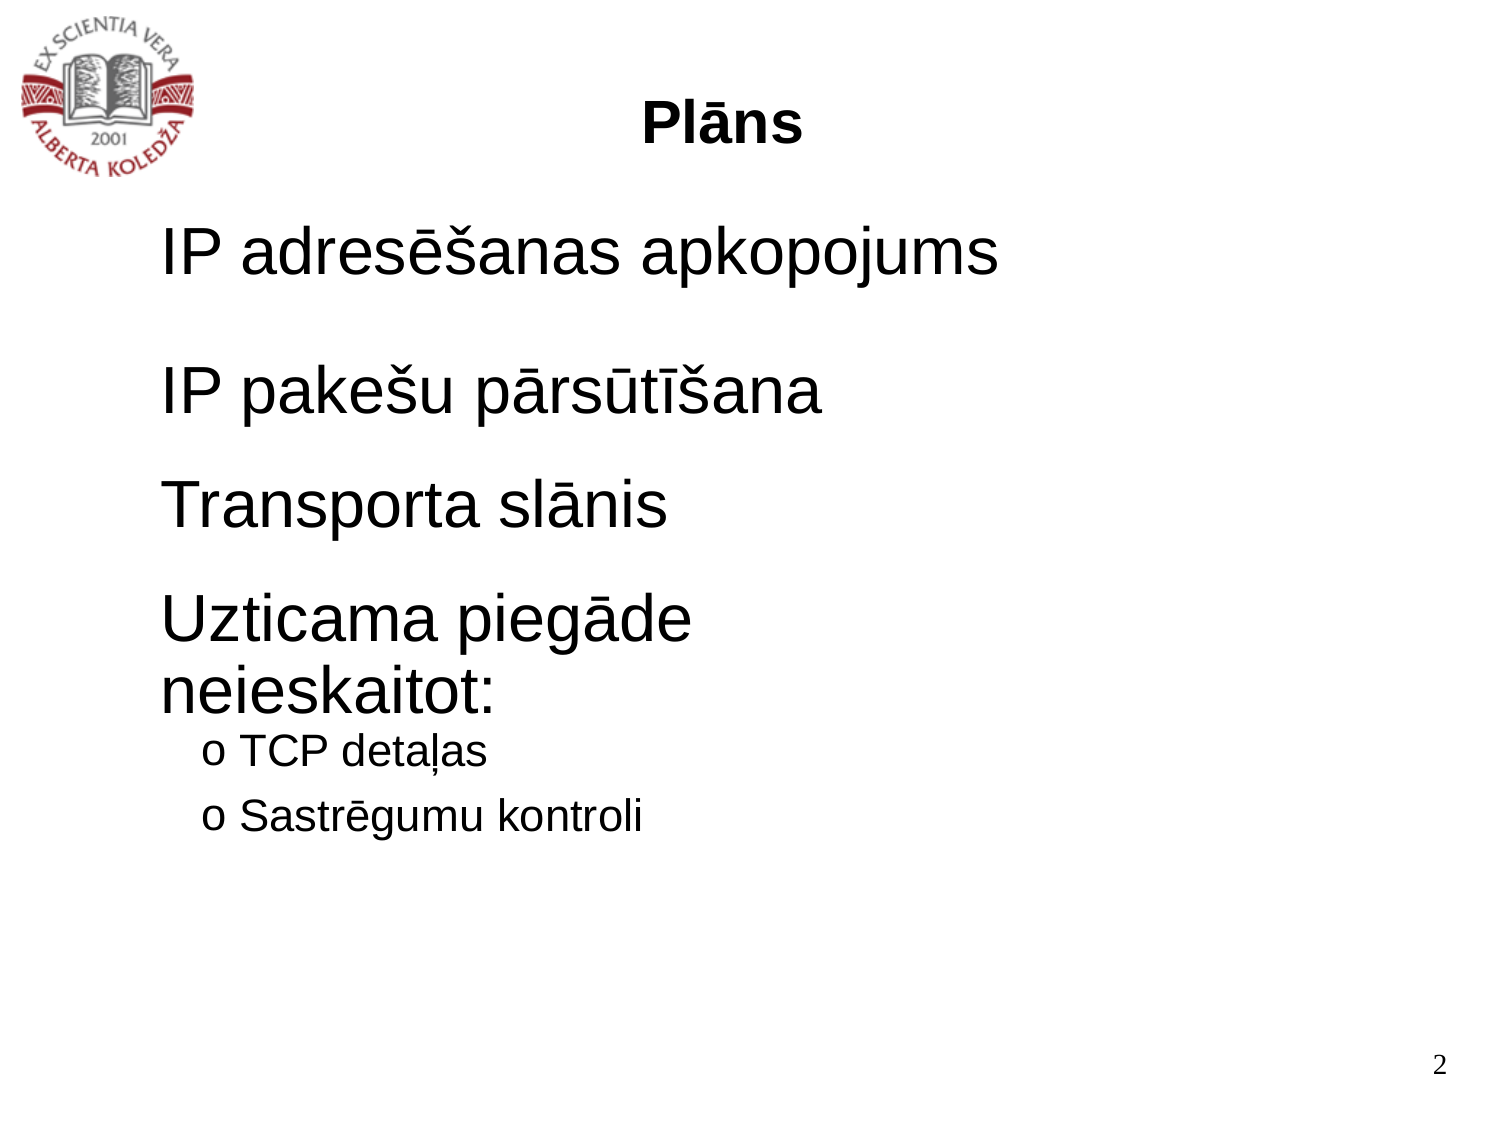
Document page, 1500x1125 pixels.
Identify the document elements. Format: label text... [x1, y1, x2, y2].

title Plāns [50, 62, 1374, 175]
list IP adresēšanas apkopojums IP pakešu pārsūtīšana Transporta slānis Uzticama piegāde neieskaitot: TCP detaļas Sastrēgumu kontroli [74, 200, 1463, 1101]
picture [21, 16, 194, 177]
